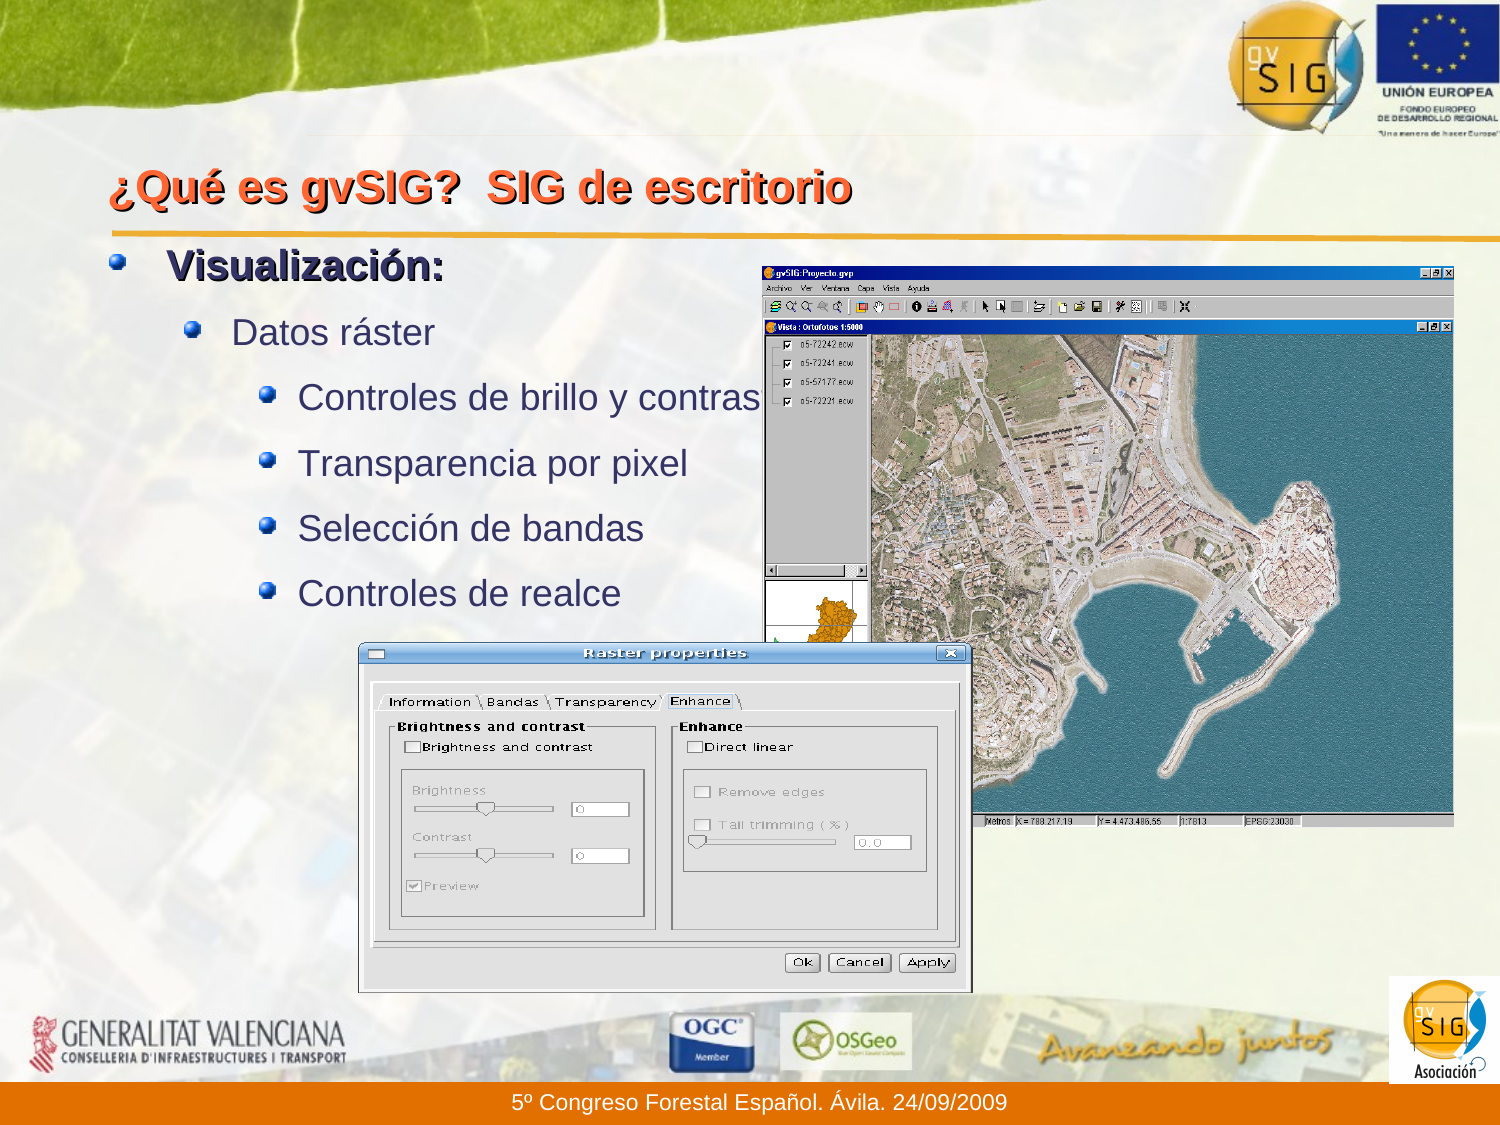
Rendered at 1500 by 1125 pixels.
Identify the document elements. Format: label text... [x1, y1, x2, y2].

picture [0, 0, 1500, 1084]
text_box Visualización: Datos ráster Controles de brillo y contraste Transparencia por pixel Selección de bandas Controles de realce [109, 257, 865, 836]
picture [173, 250, 187, 257]
picture [193, 250, 280, 257]
text_box ¿Qué es gvSIG? SIG de escritorio [107, 163, 971, 250]
picture [286, 250, 392, 257]
